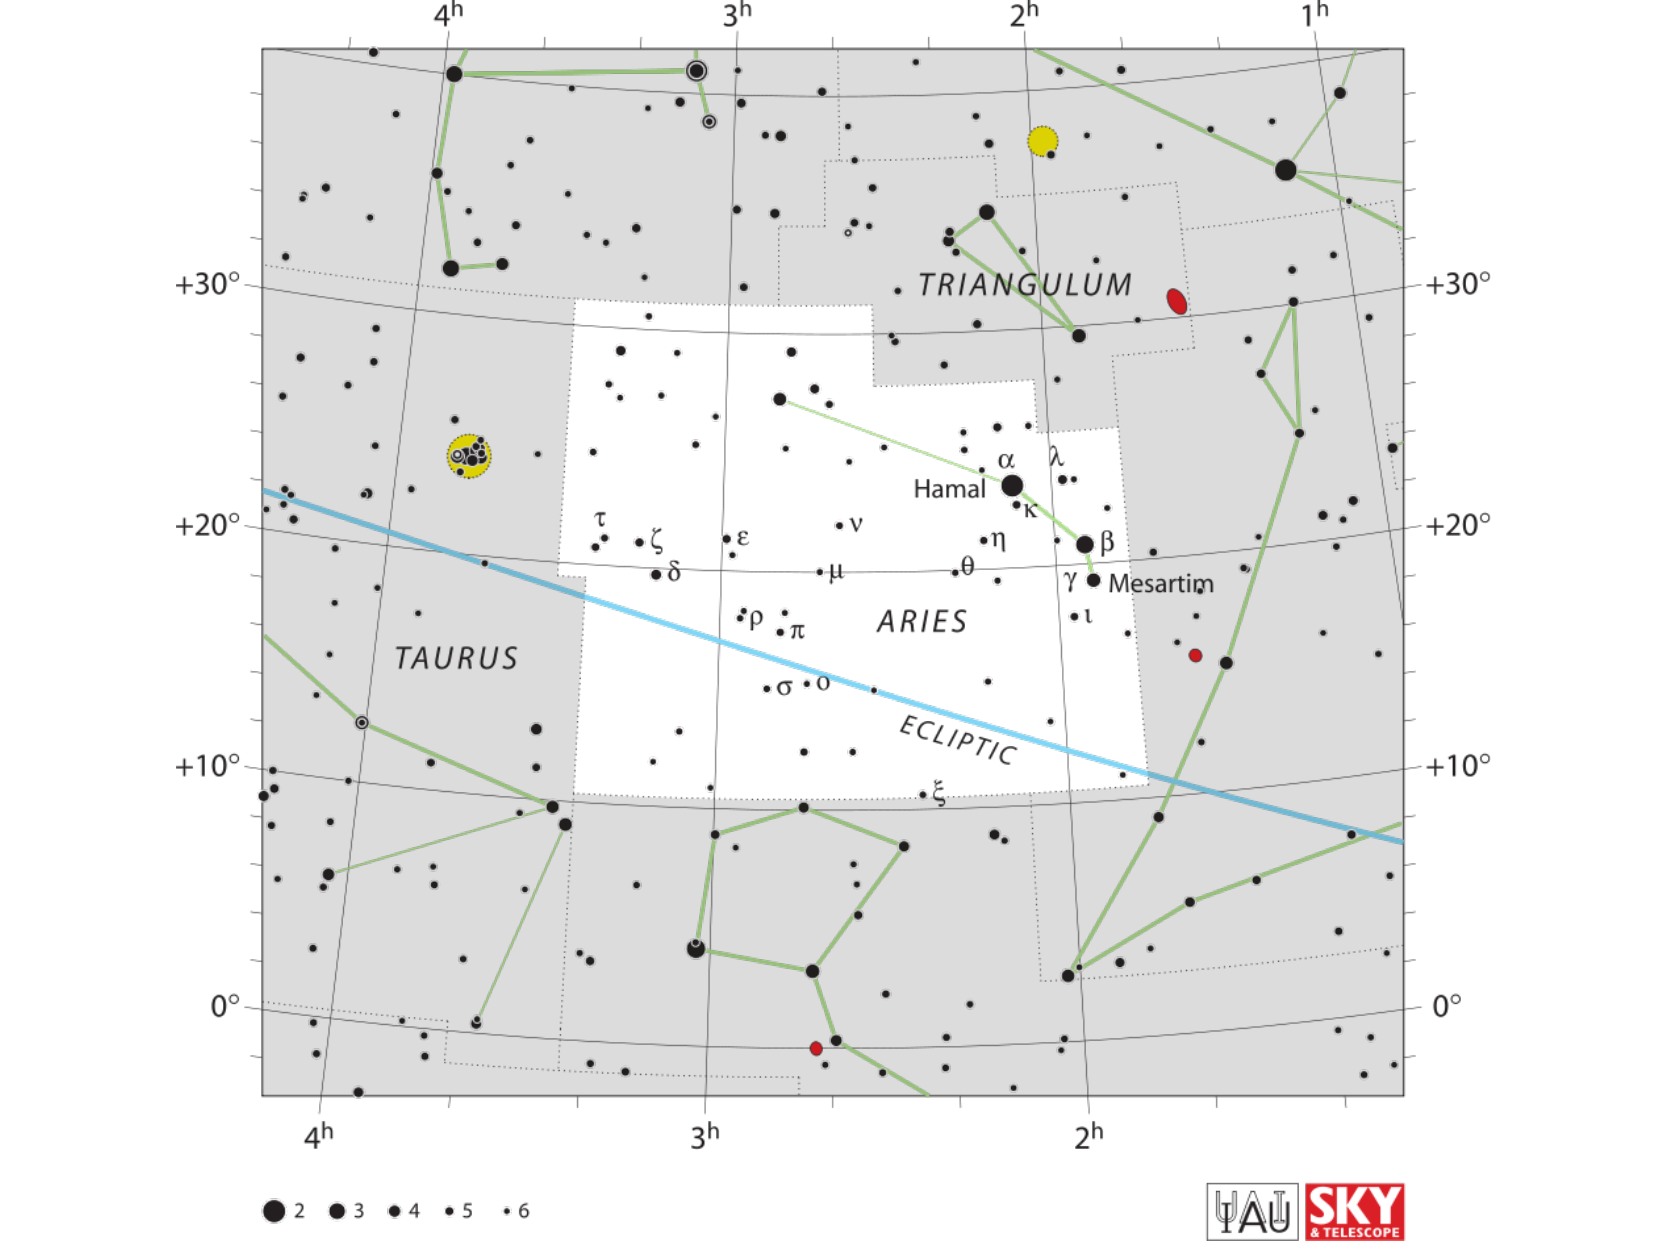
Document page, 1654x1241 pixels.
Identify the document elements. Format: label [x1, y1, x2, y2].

picture [176, 0, 1491, 1241]
